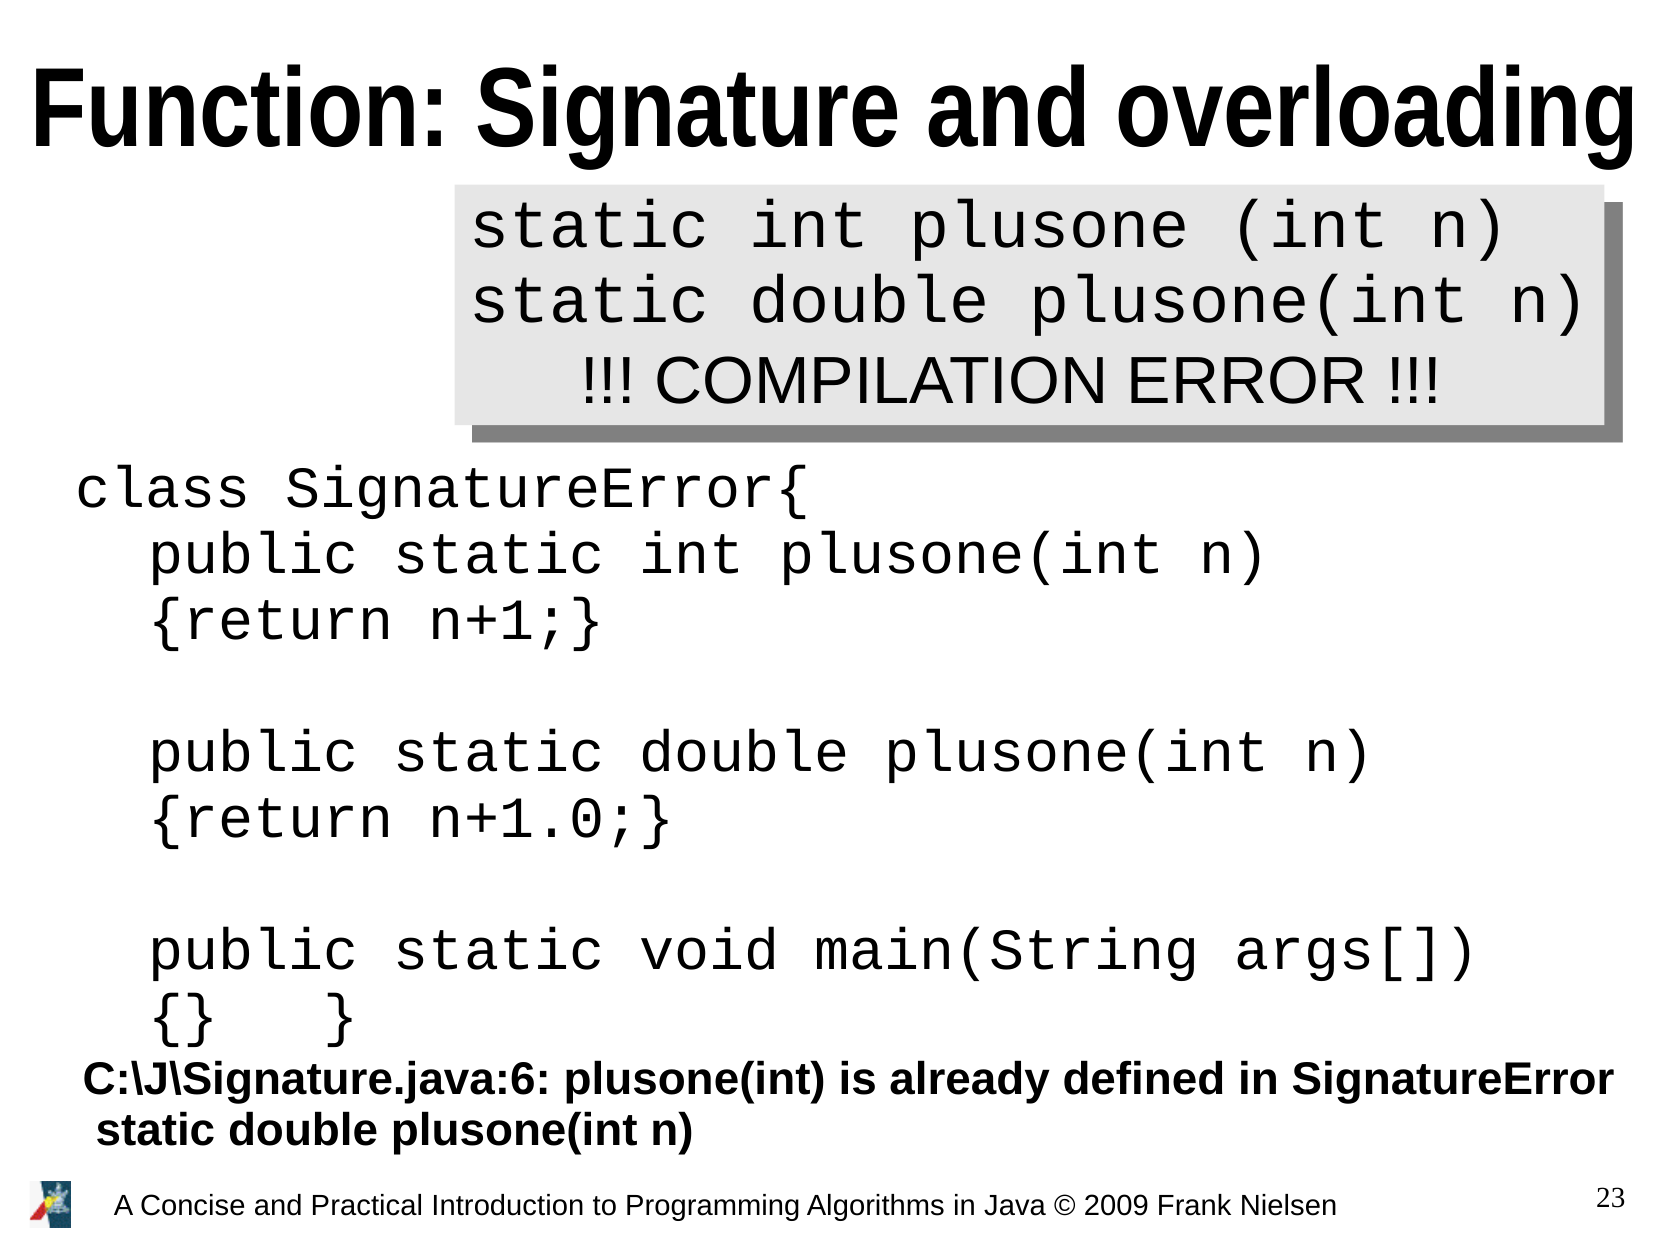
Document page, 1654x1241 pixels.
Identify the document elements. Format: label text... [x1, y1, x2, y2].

text_box C:\J\Signature.java:6: plusone(int) is already defined in SignatureError static double plusone(int n) [68, 1045, 1630, 1165]
text_box class SignatureError{ public static int plusone(int n) {return n+1;} public static double plusone(int n) {return n+1.0;} public static void main(String args[]) {} } [60, 451, 1494, 1032]
text_box static int plusone (int n) static double plusone(int n) !!! COMPILATION ERROR !!! [454, 184, 1605, 426]
text_box Function: Signature and overloading [15, 33, 1654, 178]
picture [29, 1181, 71, 1228]
